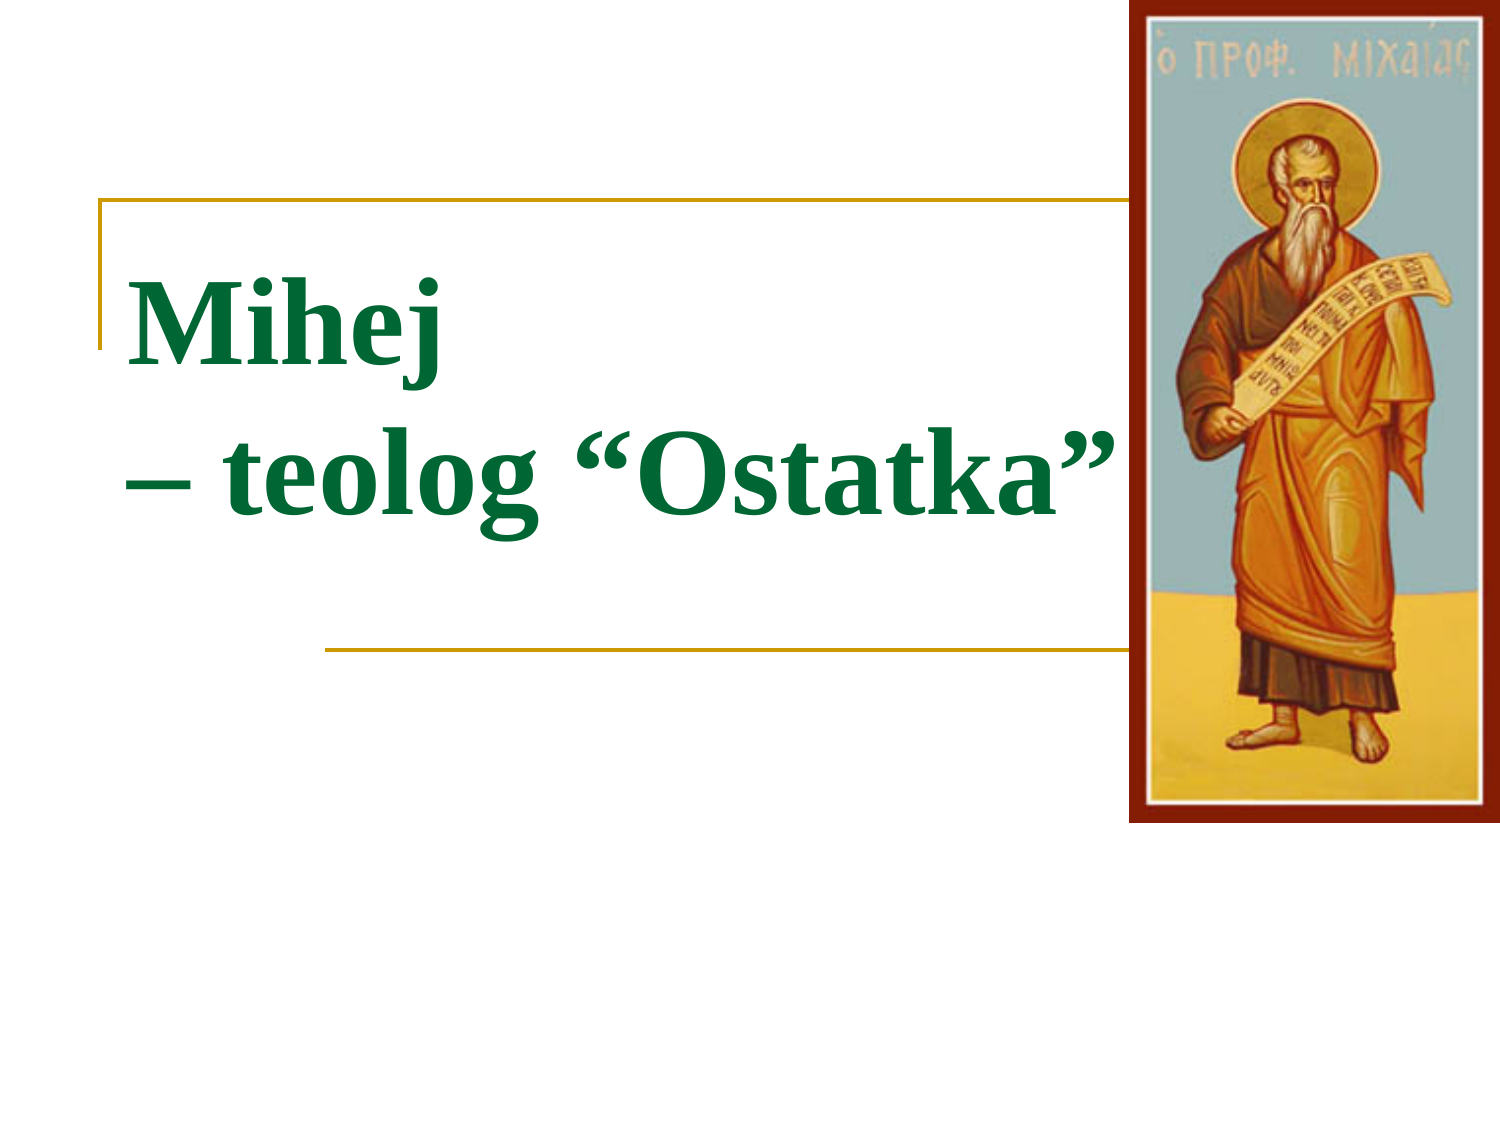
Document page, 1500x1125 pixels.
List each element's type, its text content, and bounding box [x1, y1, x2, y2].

title Mihej – teolog “Ostatka” [112, 231, 1129, 538]
picture [1129, 0, 1500, 823]
